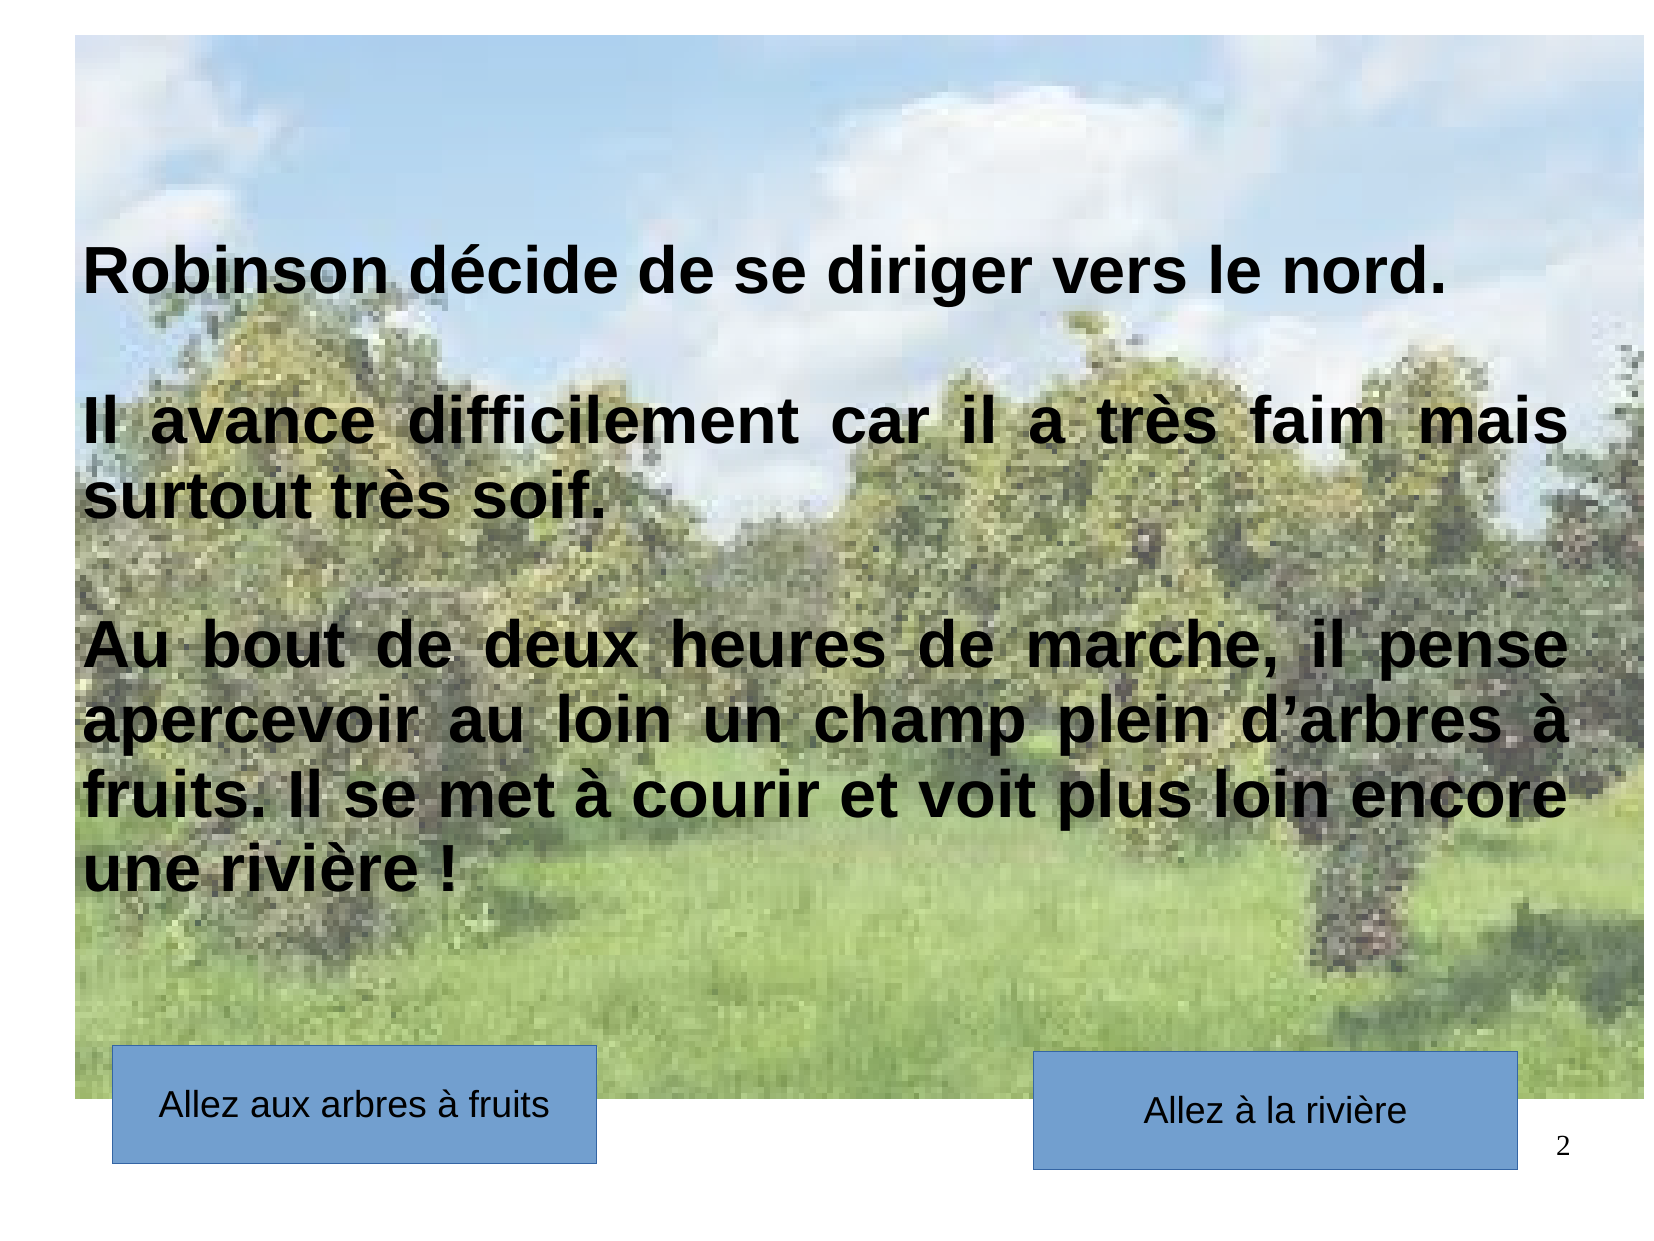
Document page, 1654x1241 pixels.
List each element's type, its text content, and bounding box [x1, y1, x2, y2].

picture [75, 35, 1644, 1099]
text_box Allez à la rivière [1033, 1051, 1518, 1170]
text_box Allez aux arbres à fruits [112, 1045, 597, 1164]
subtitle Robinson décide de se diriger vers le nord. Il avance difficilement car il a très faim mais surtout très soif. Au bout de deux heures de marche, il pense apercevoir au loin un champ plein d’arbres à fruits. Il se met à courir et voit plus loin encore une rivière ! [82, 129, 1571, 1010]
